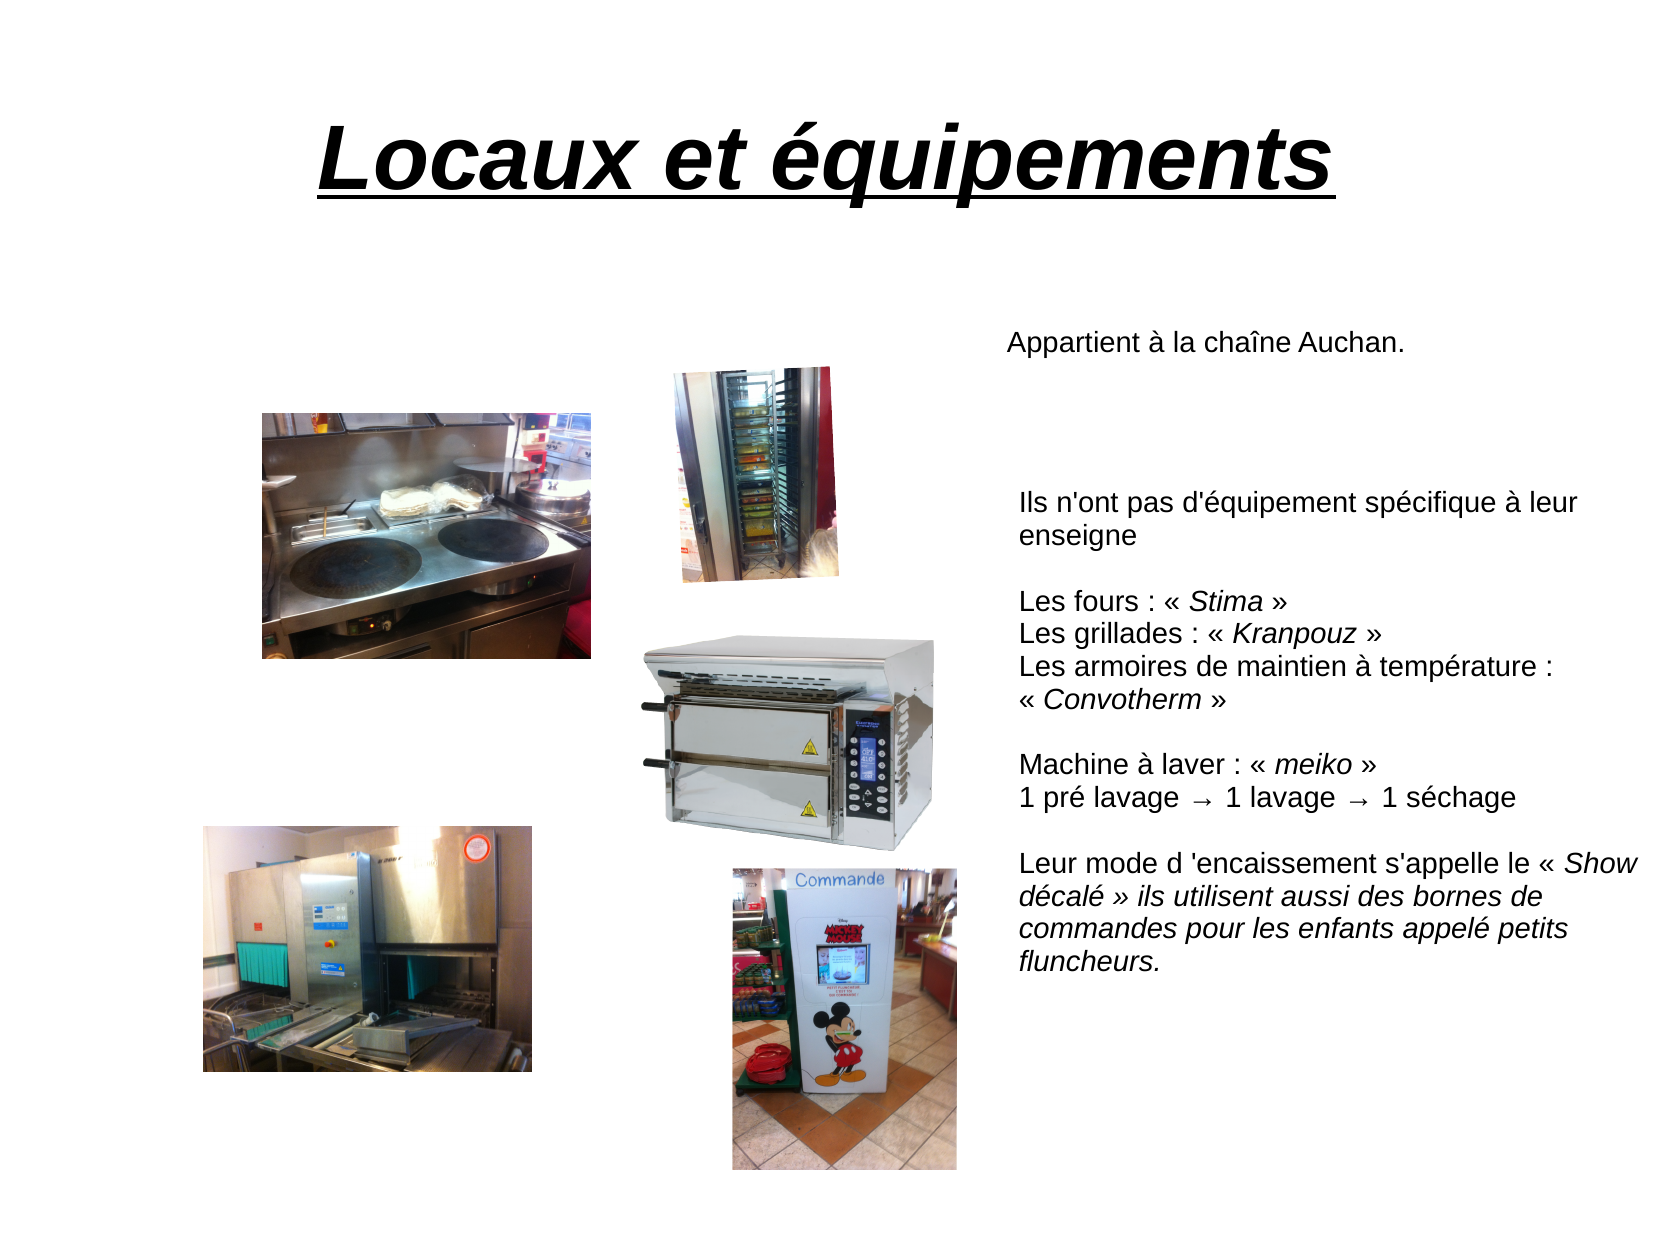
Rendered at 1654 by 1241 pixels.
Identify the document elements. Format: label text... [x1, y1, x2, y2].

picture [262, 413, 591, 659]
picture [203, 826, 532, 1072]
title Locaux et équipements [82, 49, 1571, 257]
picture [732, 869, 957, 1170]
picture [641, 635, 934, 851]
picture [673, 366, 839, 583]
text_box Appartient à la chaîne Auchan. [992, 318, 1512, 493]
text_box Ils n'ont pas d'équipement spécifique à leur enseigne Les fours : « Stima » Les grillades : « Kranpouz » Les armoires de maintien à température : « Convotherm » Machine à laver : « meiko » 1 pré lavage → 1 lavage → 1 séchage Leur mode d 'encaissement s'appelle le « Show décalé » ils utilisent aussi des bornes de commandes pour les enfants appelé petits fluncheurs. [1003, 437, 1654, 1004]
